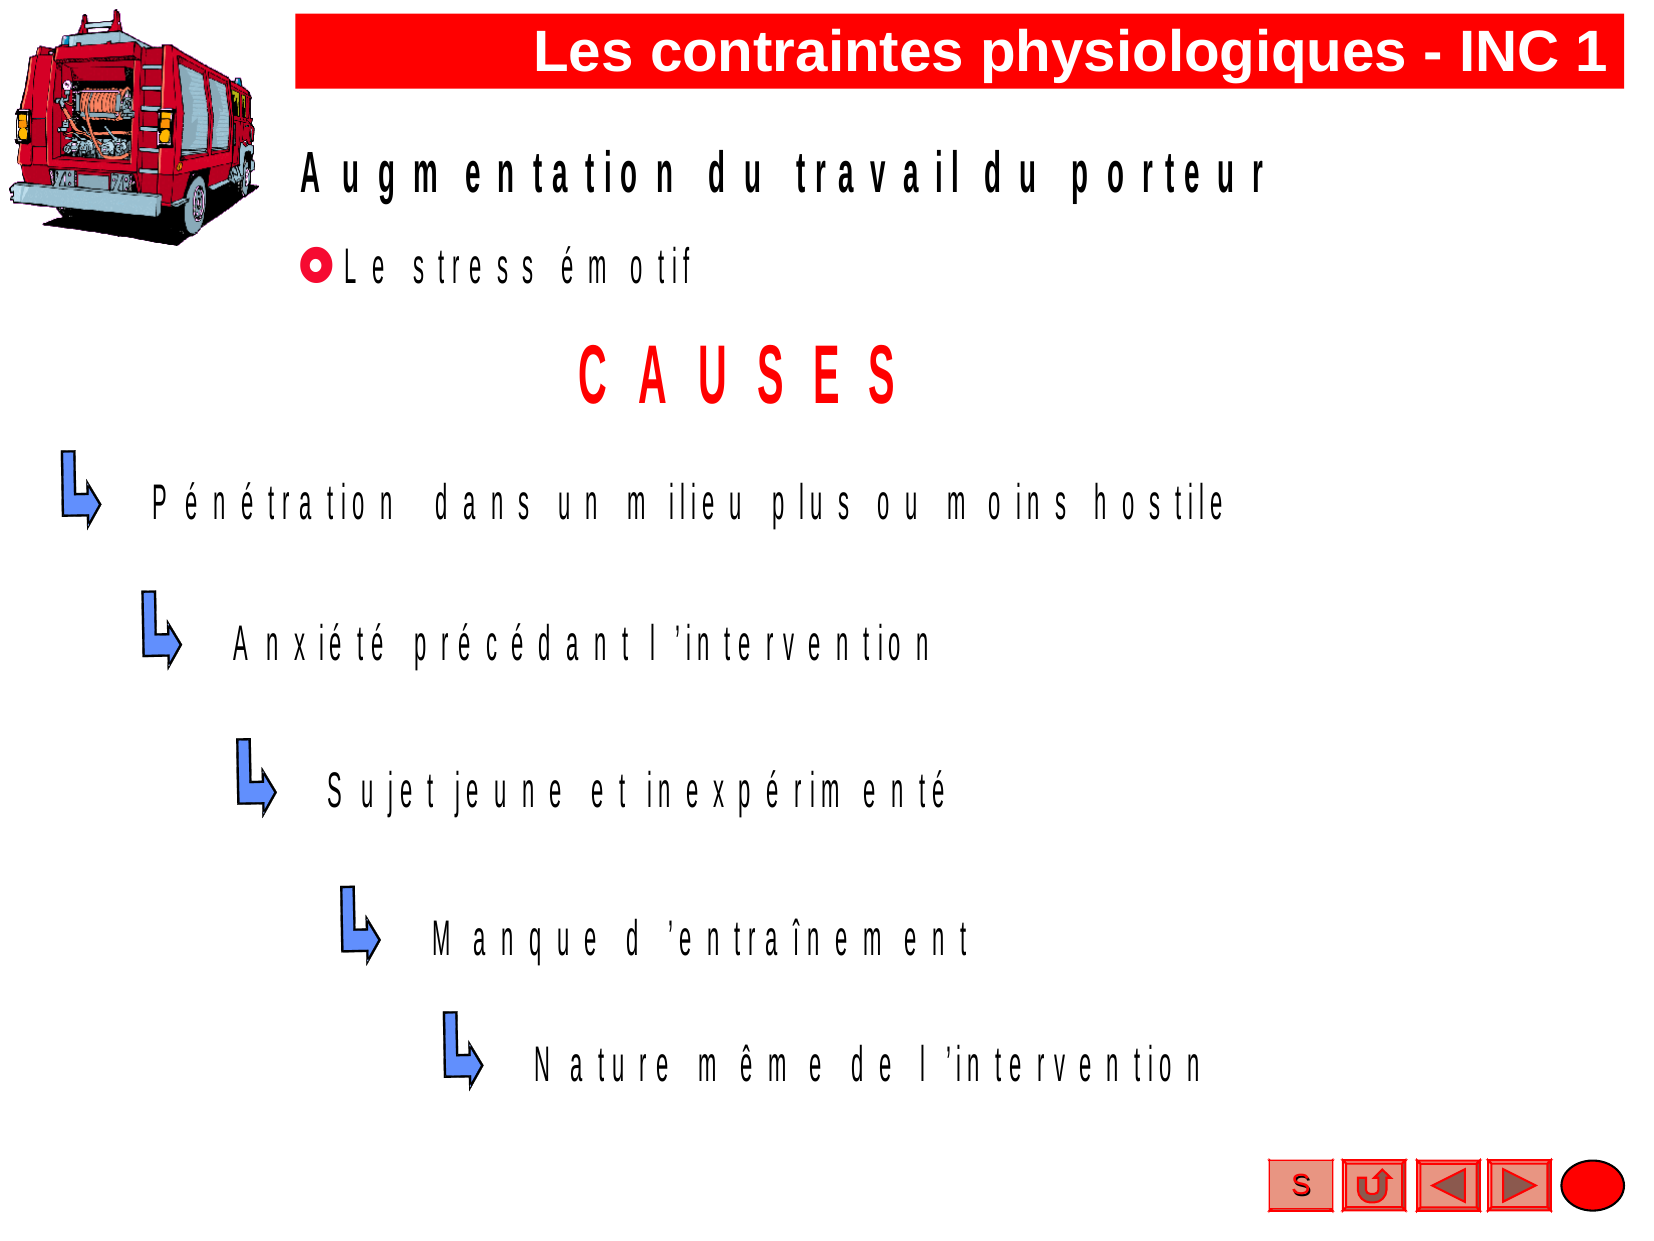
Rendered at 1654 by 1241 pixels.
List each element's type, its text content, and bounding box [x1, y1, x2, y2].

picture [8, 8, 260, 246]
picture [141, 590, 975, 702]
picture [236, 738, 991, 849]
picture [60, 118, 1312, 562]
text_box [1561, 1160, 1625, 1211]
picture [442, 1011, 1246, 1123]
picture [340, 885, 1004, 997]
text_box Les contraintes physiologiques - INC 1 [295, 13, 1625, 89]
